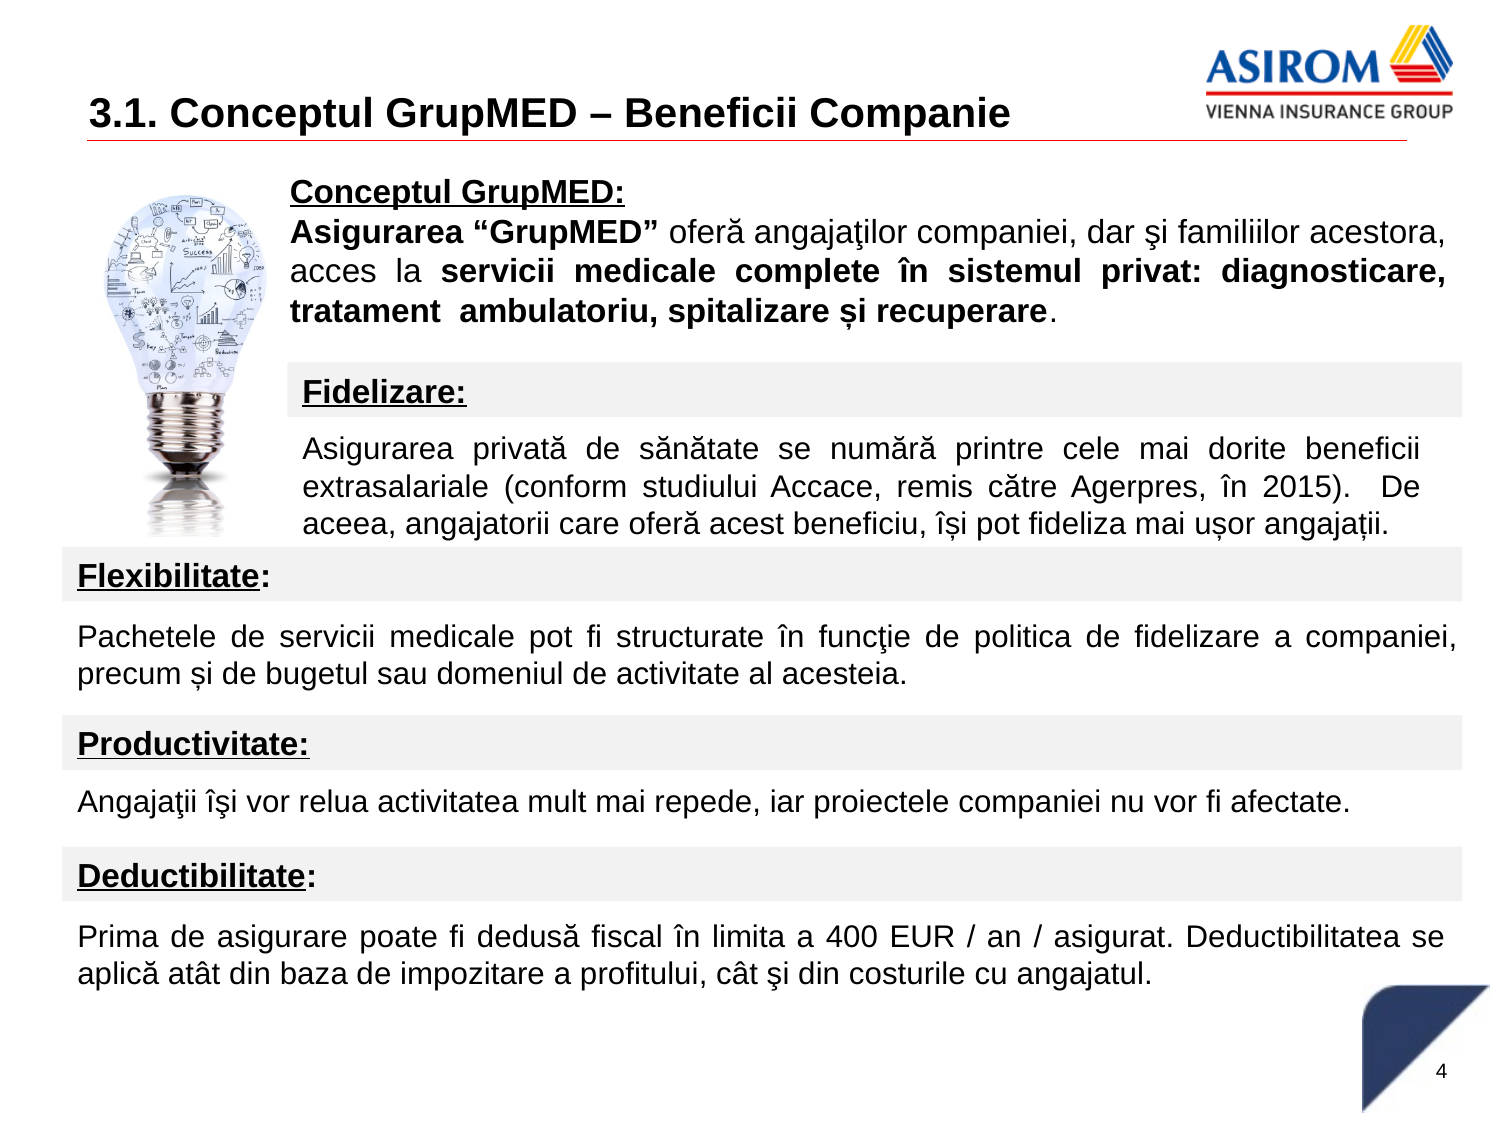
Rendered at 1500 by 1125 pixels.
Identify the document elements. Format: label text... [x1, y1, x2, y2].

text_box Productivitate: [62, 715, 1463, 770]
text_box Prima de asigurare poate fi dedusă fiscal în limita a 400 EUR / an / asigurat. Deductibilitatea se aplică atât din baza de impozitare a profitului, cât şi din costurile cu angajatul. [62, 909, 1463, 999]
text_box 3.1. Conceptul GrupMED – Beneficii Companie [62, 88, 1150, 144]
text_box Conceptul GrupMED: Asigurarea “GrupMED” oferă angajaţilor companiei, dar şi familiilor acestora, acces la servicii medicale complete în sistemul privat: diagnosticare, tratament ambulatoriu, spitalizare și recuperare. [274, 162, 1463, 337]
text_box Fidelizare: [287, 362, 1463, 418]
picture [0, 149, 364, 537]
text_box Deductibilitate: [62, 846, 1463, 902]
text_box Pachetele de servicii medicale pot fi structurate în funcţie de politica de fidelizare a companiei, precum și de bugetul sau domeniul de activitate al acesteia. [62, 609, 1475, 699]
text_box Angajaţii îşi vor relua activitatea mult mai repede, iar proiectele companiei nu vor fi afectate. [62, 774, 1463, 827]
picture [1362, 984, 1490, 1113]
text_box Flexibilitate: [62, 546, 1463, 602]
picture [1206, 12, 1453, 134]
text_box Asigurarea privată de sănătate se numără printre cele mai dorite beneficii extrasalariale (conform studiului Accace, remis către Agerpres, în 2015). De aceea, angajatorii care oferă acest beneficiu, își pot fideliza mai ușor angajații. [287, 421, 1438, 546]
